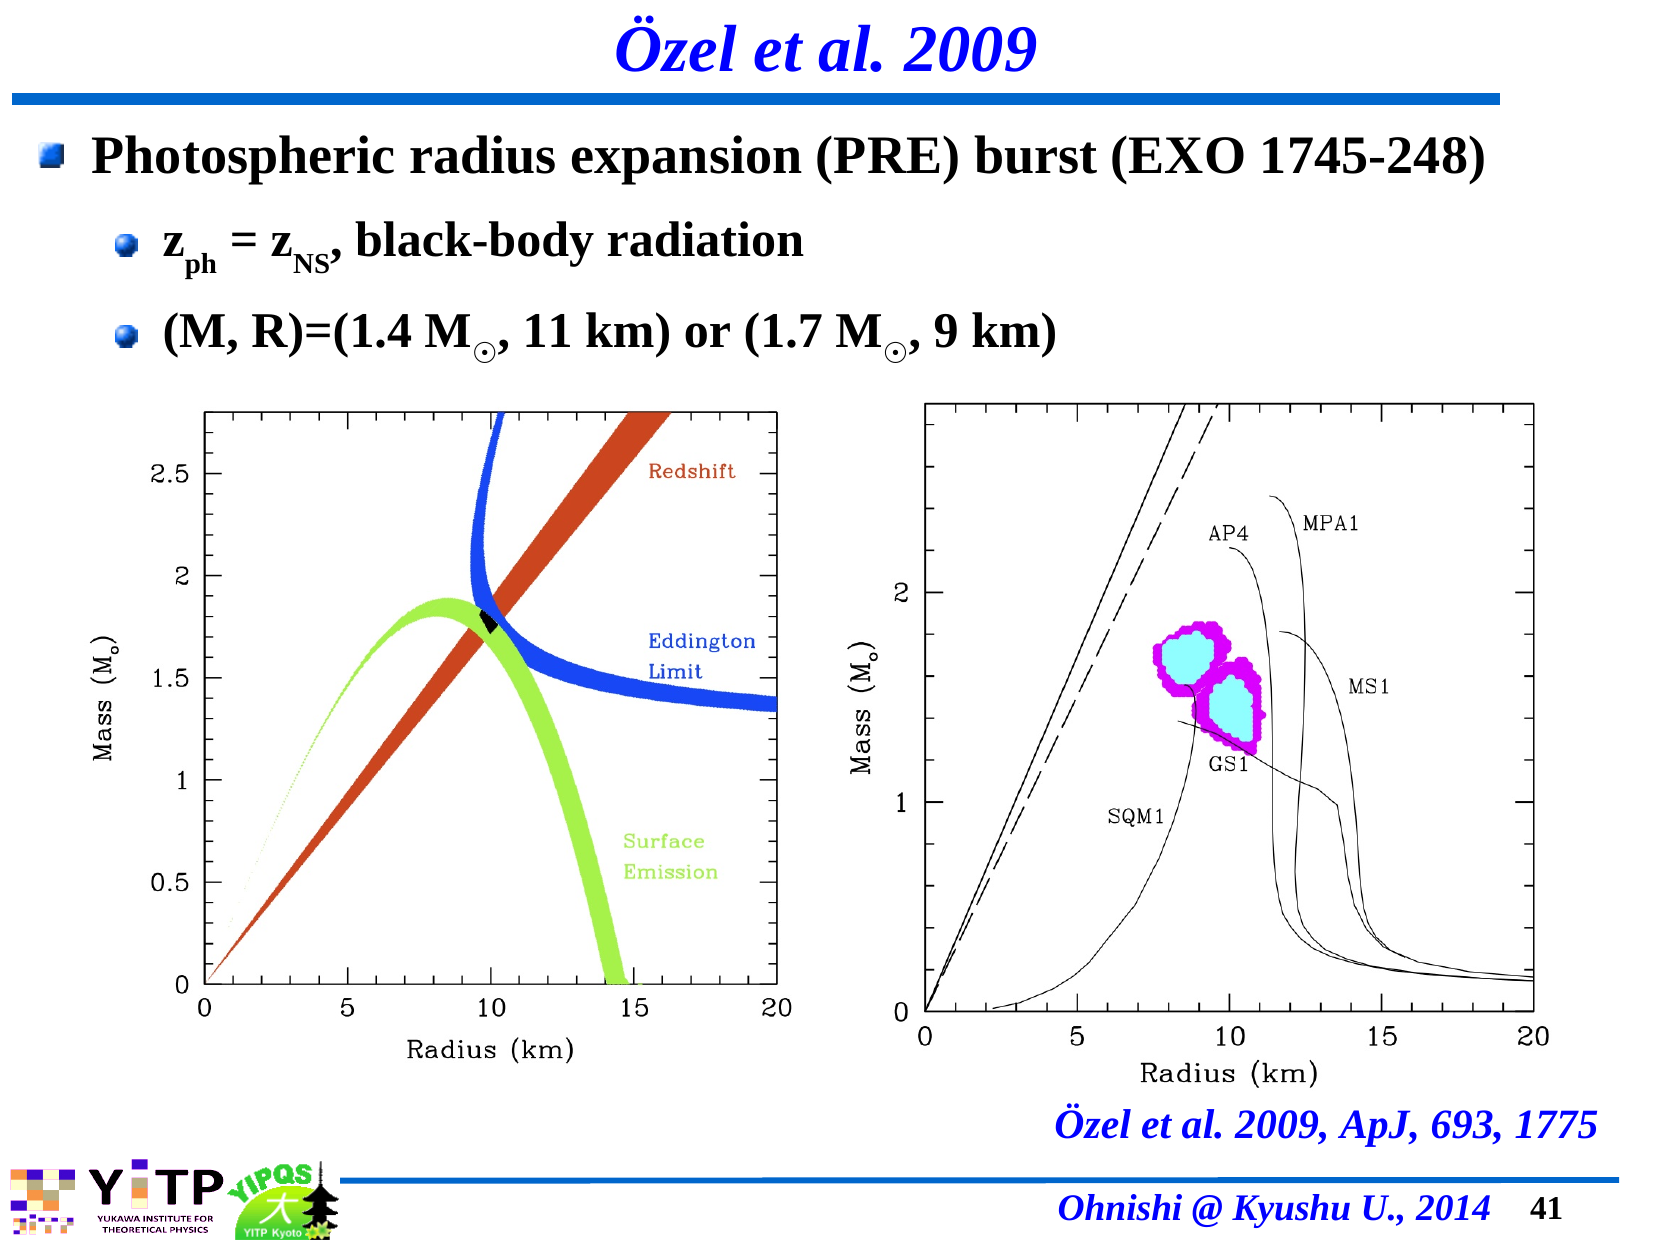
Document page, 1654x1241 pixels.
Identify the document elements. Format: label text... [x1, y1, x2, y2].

title Özel et al. 2009 [0, 0, 1654, 99]
text_box Özel et al. 2009, ApJ, 693, 1775 [1054, 1100, 1621, 1148]
picture [0, 1154, 340, 1241]
picture [84, 395, 799, 1067]
picture [842, 384, 1555, 1091]
list Photospheric radius expansion (PRE) burst (EXO 1745-248) zph = zNS, black-body radiation (M, R)=(1.4 M☉, 11 km) or (1.7 M☉, 9 km) [20, 124, 1621, 1137]
